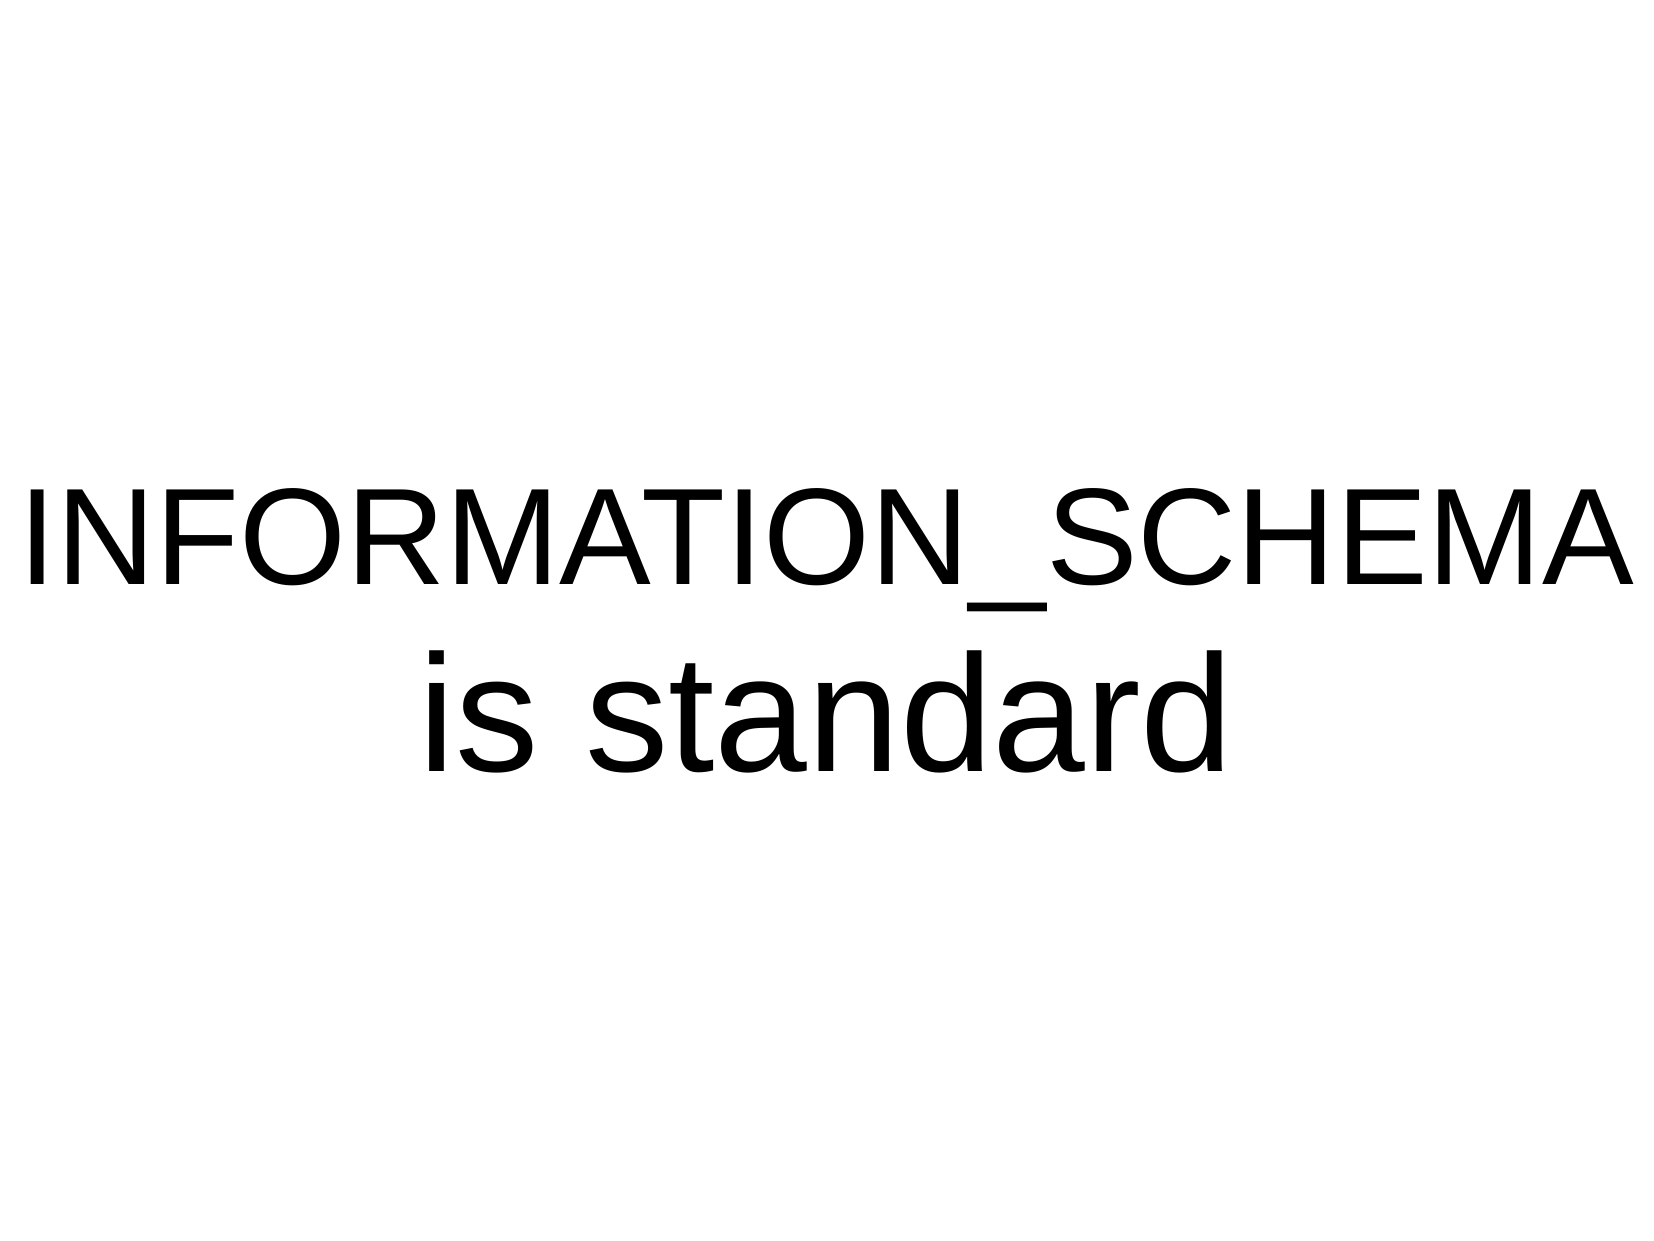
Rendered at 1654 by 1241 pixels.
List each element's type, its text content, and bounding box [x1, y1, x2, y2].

title INFORMATION_SCHEMA is standard [0, 433, 1654, 807]
